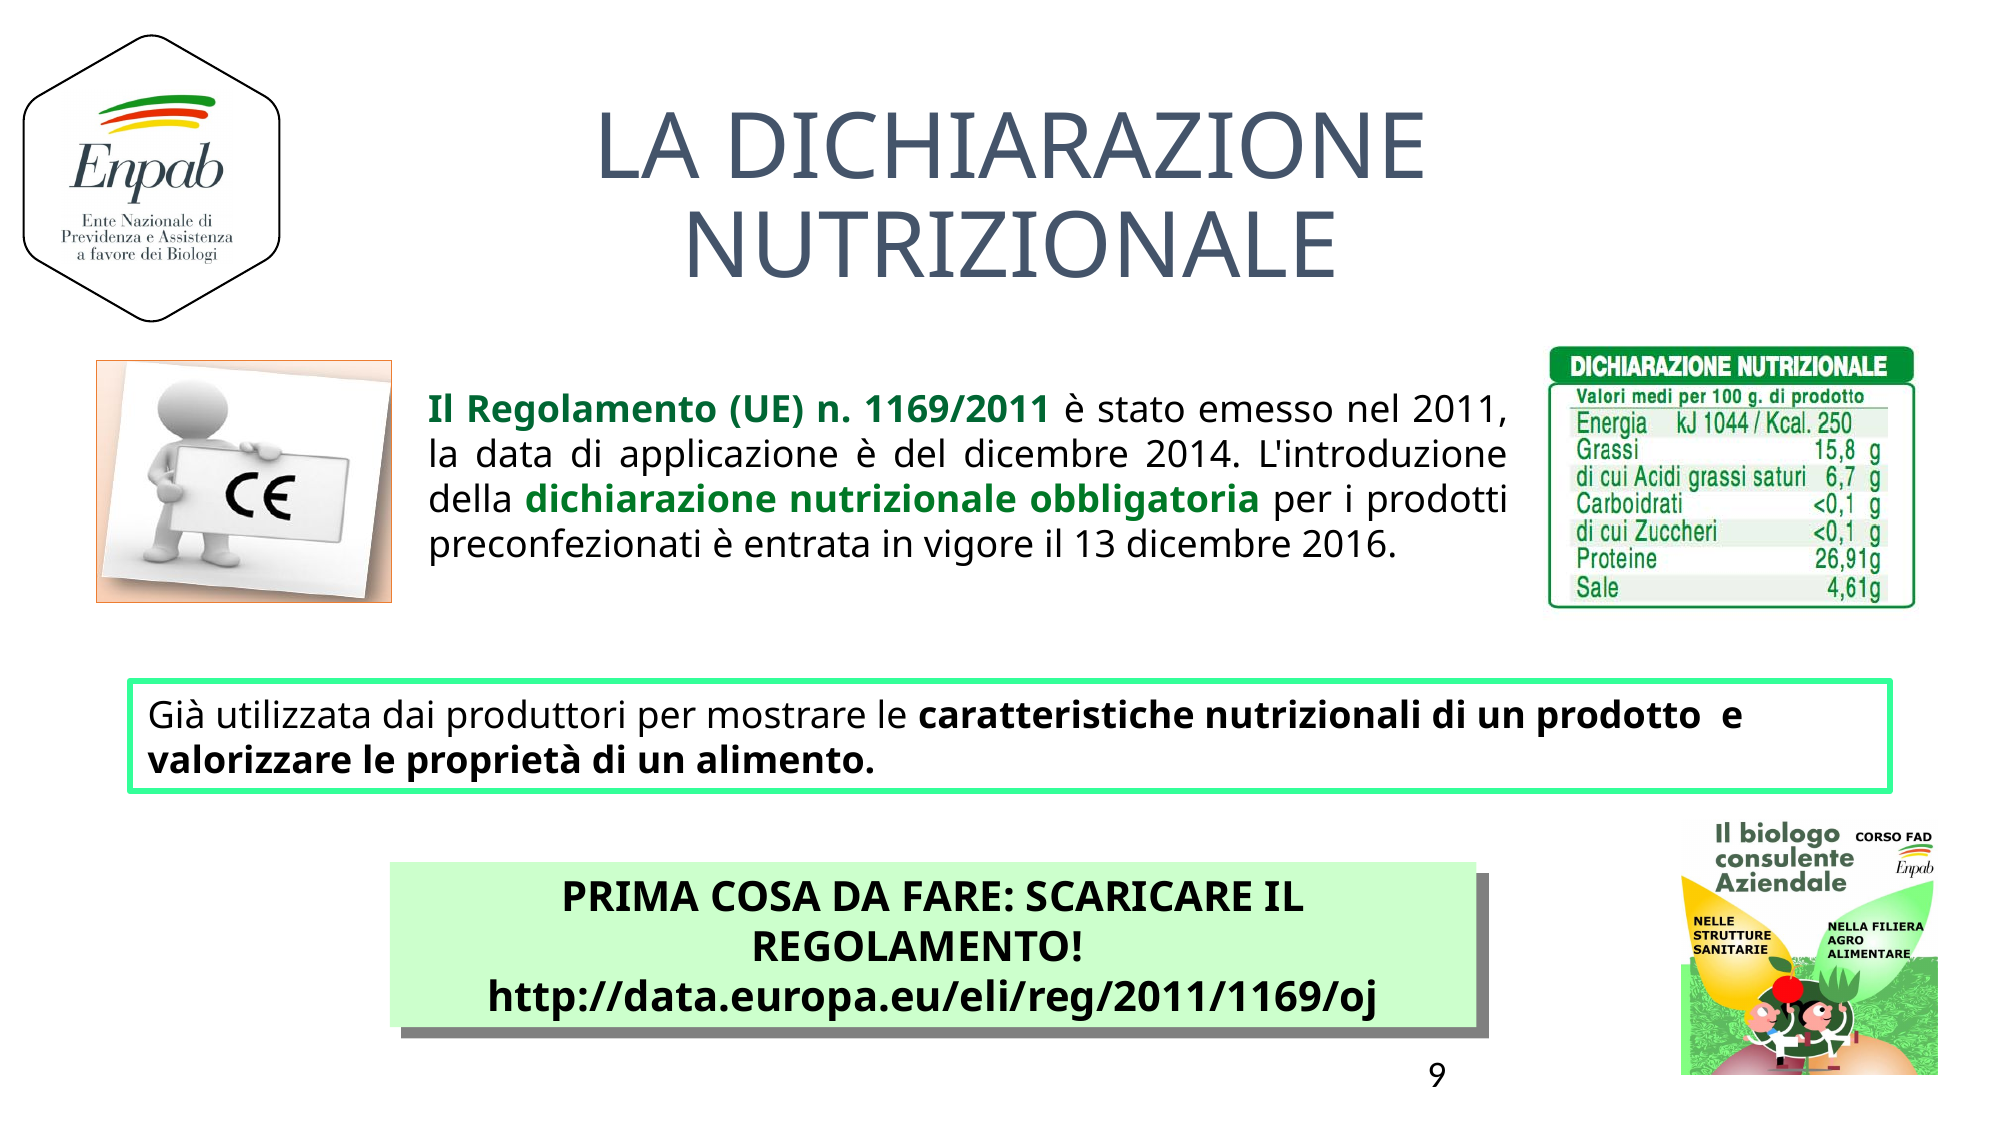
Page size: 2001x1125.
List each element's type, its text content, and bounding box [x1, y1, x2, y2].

text_box [23, 35, 280, 322]
text_box PRIMA COSA DA FARE: SCARICARE IL REGOLAMENTO! http://data.europa.eu/eli/reg/2011/1169/oj [389, 862, 1477, 1028]
picture [61, 89, 233, 264]
text_box Il Regolamento (UE) n. 1169/2011 è stato emesso nel 2011, la data di applicazione è del dicembre 2014. L'introduzione della dichiarazione nutrizionale obbligatoria per i prodotti preconfezionati è entrata in vigore il 13 dicembre 2016. [413, 377, 1524, 573]
picture [1511, 330, 1949, 624]
text_box Già utilizzata dai produttori per mostrare le caratteristiche nutrizionali di un prodotto e valorizzare le proprietà di un alimento. [129, 680, 1890, 792]
picture [1681, 819, 1938, 1075]
picture [96, 360, 392, 603]
text_box LA DICHIARAZIONE NUTRIZIONALE [321, 91, 1701, 305]
